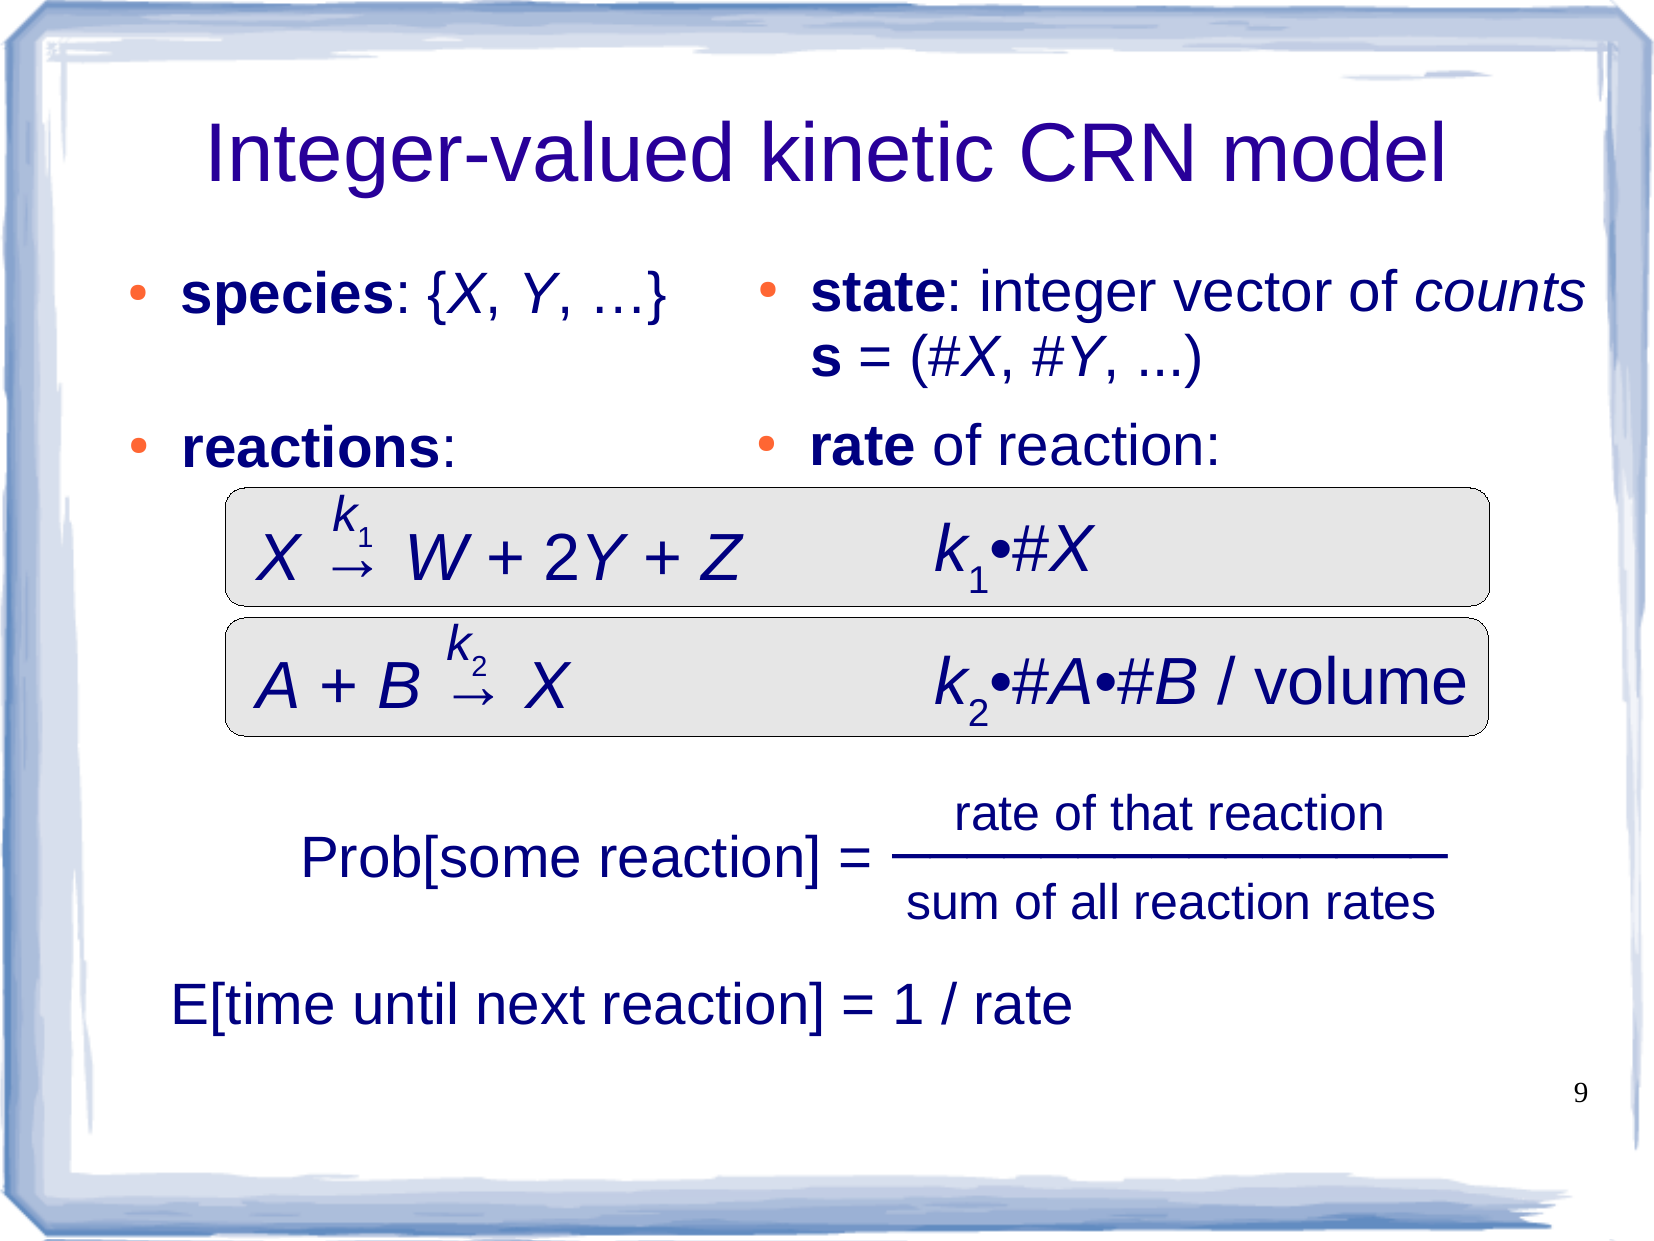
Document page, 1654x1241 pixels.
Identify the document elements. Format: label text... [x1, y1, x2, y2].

title Integer-valued kinetic CRN model [82, 49, 1571, 257]
text_box X → W + 2Y + Z [241, 512, 766, 603]
text_box A + B → X [241, 641, 646, 731]
text_box sum of all reaction rates [873, 867, 1471, 942]
text_box [225, 487, 919, 607]
text_box state: integer vector of counts s = (#X, #Y, ...) [732, 251, 1620, 403]
text_box Prob[some reaction] = [285, 816, 878, 907]
text_box k2•#A•#B / volume [919, 636, 1506, 742]
picture [0, 0, 1654, 1241]
list species: {X, Y, …} [109, 261, 721, 340]
text_box k2 [446, 614, 507, 641]
text_box reactions: [95, 407, 483, 490]
text_box rate of that reaction [900, 777, 1440, 852]
text_box k1 [332, 485, 393, 561]
text_box [225, 617, 1489, 737]
text_box [1131, 487, 1490, 607]
text_box _______________ [878, 777, 1477, 868]
text_box k1•#X [919, 503, 1131, 610]
text_box E[time until next reaction] = 1 / rate [156, 964, 1381, 1054]
list rate of reaction: [738, 412, 1283, 506]
